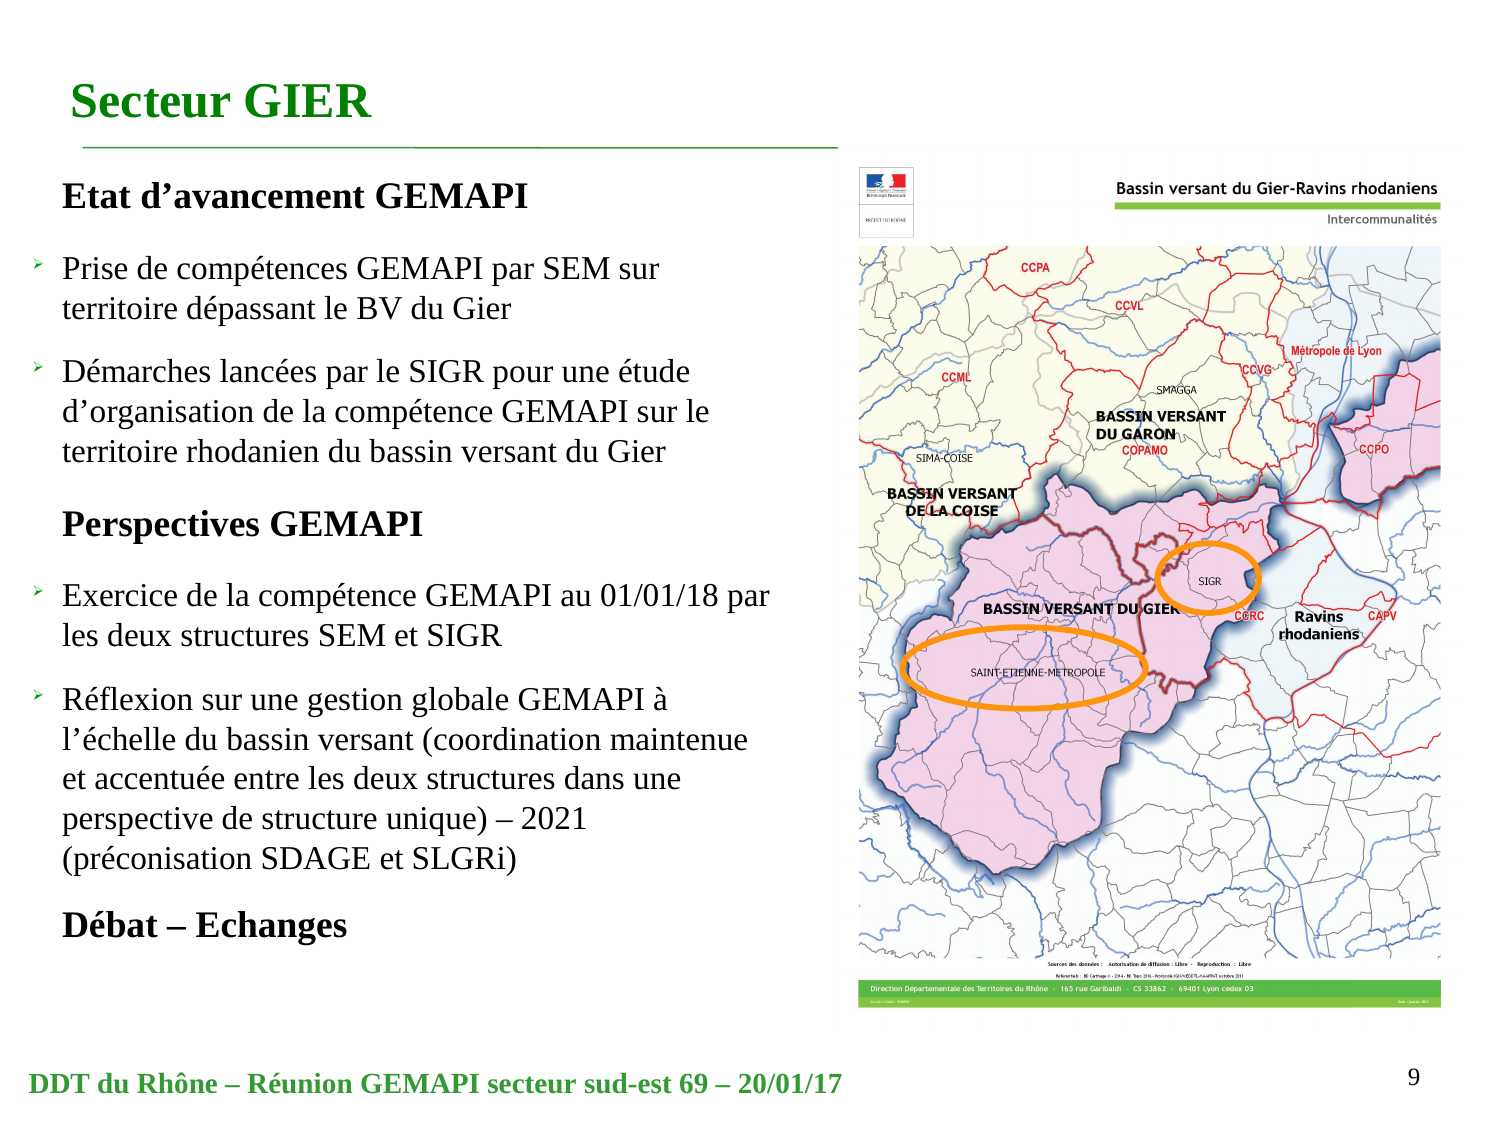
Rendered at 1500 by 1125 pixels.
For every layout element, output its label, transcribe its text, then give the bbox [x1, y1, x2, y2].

picture [838, 147, 1461, 1028]
title Secteur GIER [70, 24, 1465, 178]
text_box Etat d’avancement GEMAPI Prise de compétences GEMAPI par SEM sur territoire dépassant le BV du Gier Démarches lancées par le SIGR pour une étude d’organisation de la compétence GEMAPI sur le territoire rhodanien du bassin versant du Gier Perspectives GEMAPI Exercice de la compétence GEMAPI au 01/01/18 par les deux structures SEM et SIGR Réflexion sur une gestion globale GEMAPI à l’échelle du bassin versant (coordination maintenue et accentuée entre les deux structures dans une perspective de structure unique) – 2021 (préconisation SDAGE et SLGRi) Débat – Echanges [17, 164, 792, 1040]
